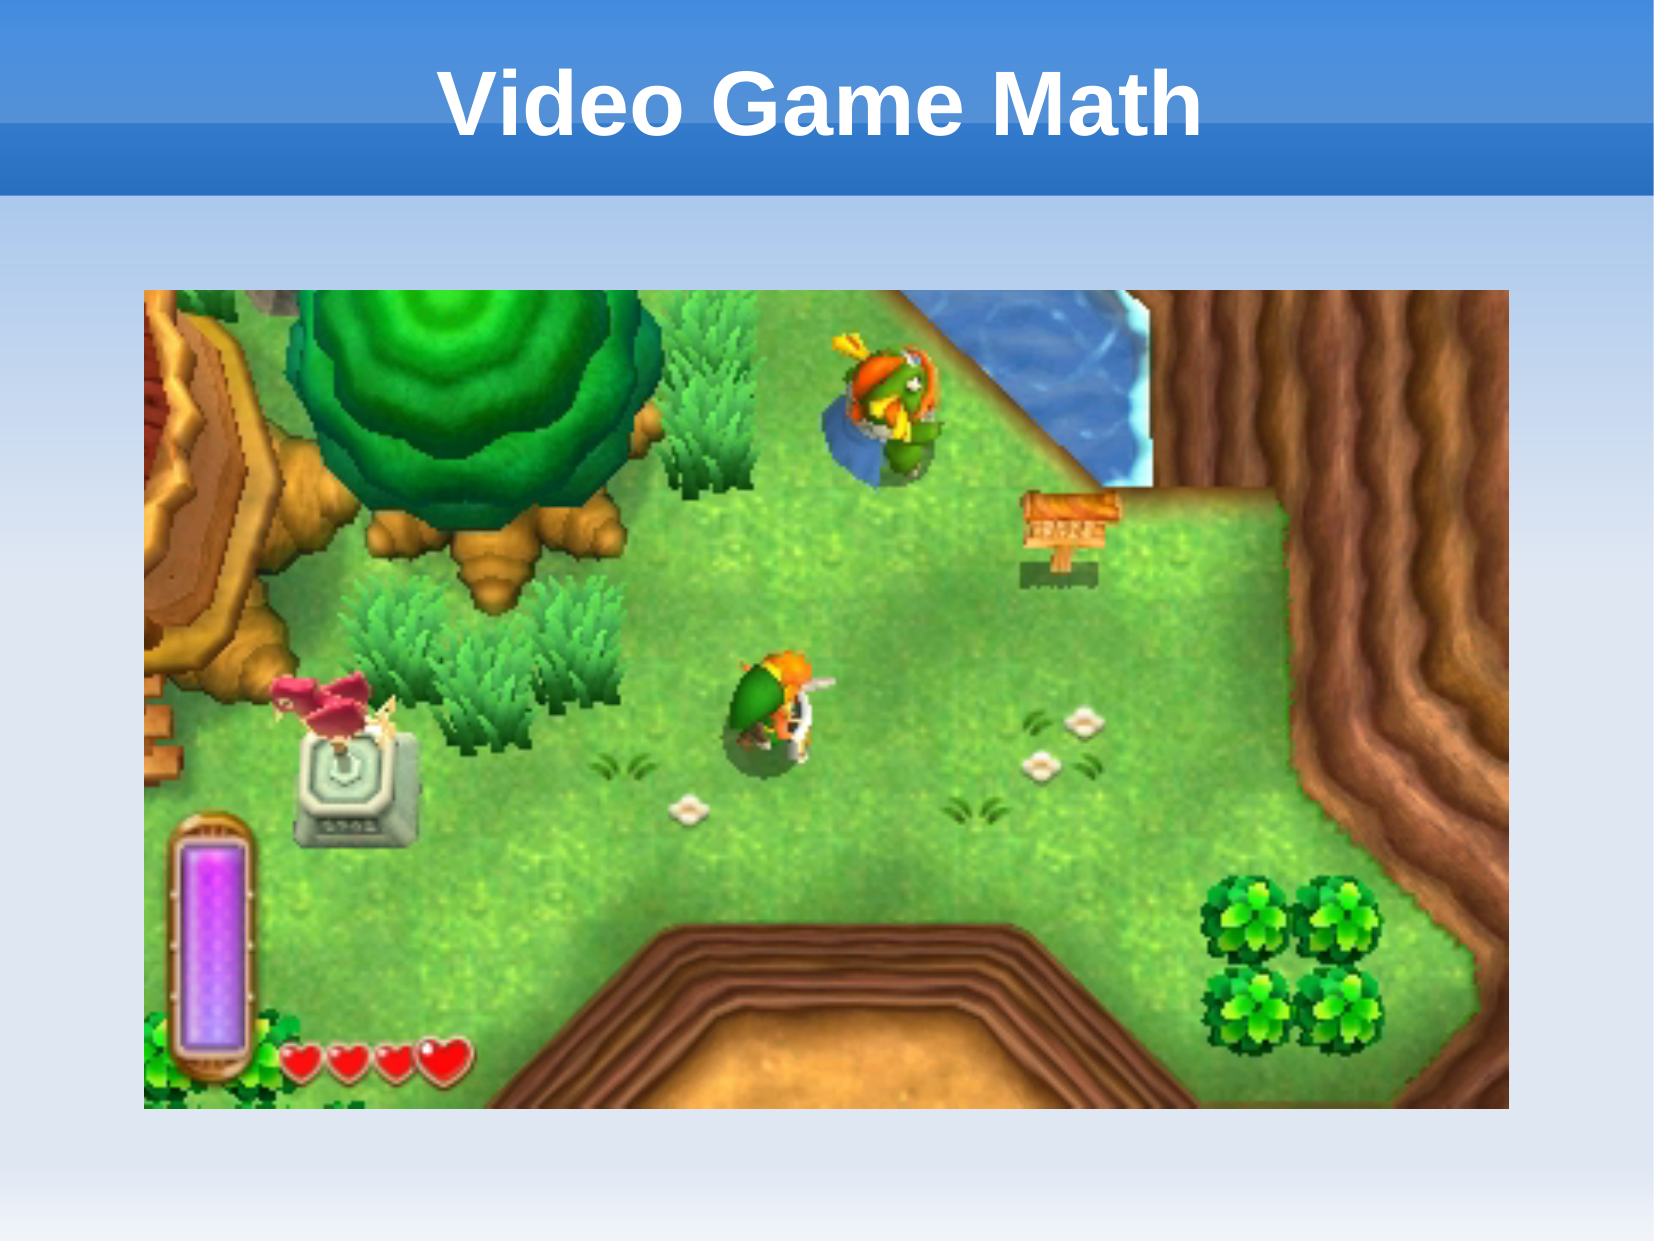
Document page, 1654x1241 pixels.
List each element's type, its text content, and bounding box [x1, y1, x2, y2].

title Video Game Math [76, 0, 1565, 208]
picture [0, 0, 1654, 1241]
